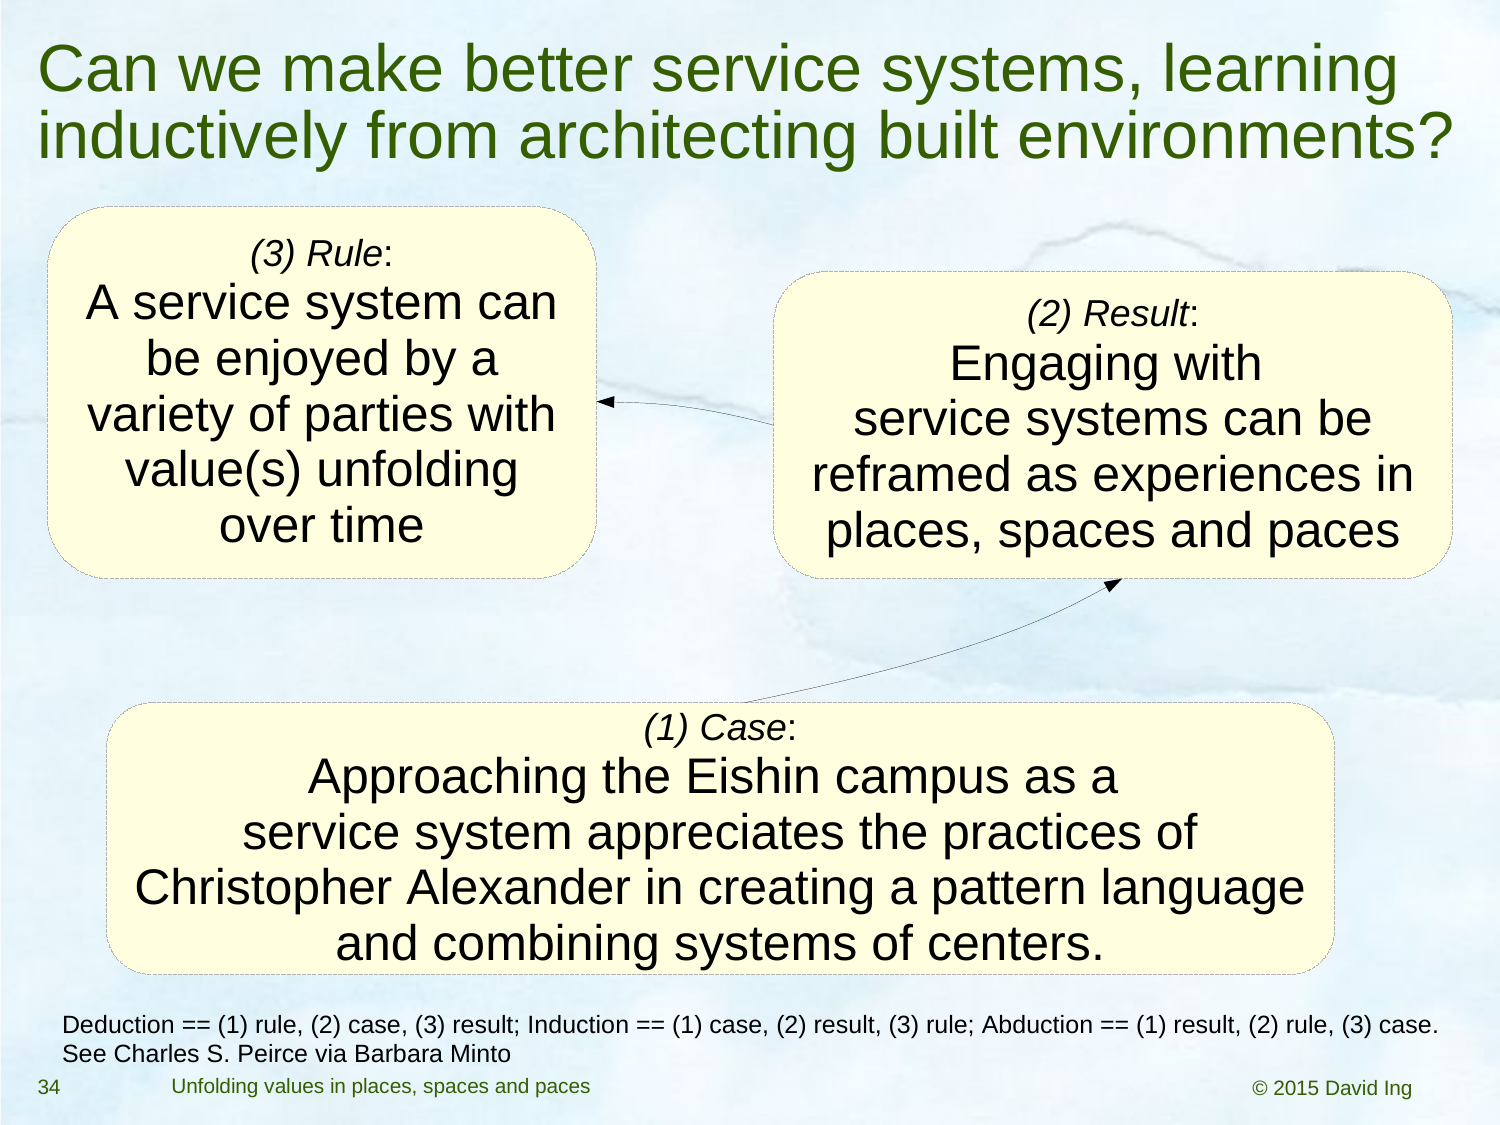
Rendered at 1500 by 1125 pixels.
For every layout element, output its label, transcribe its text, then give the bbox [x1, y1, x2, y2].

title Can we make better service systems, learning inductively from architecting built environments? [37, 37, 1463, 180]
text_box (2) Result: Engaging with service systems can be reframed as experiences in places, spaces and paces [773, 271, 1453, 579]
text_box (3) Rule: A service system can be enjoyed by a variety of parties with value(s) unfolding over time [47, 206, 597, 579]
text_box (1) Case: Approaching the Eishin campus as a service system appreciates the practices of Christopher Alexander in creating a pattern language and combining systems of centers. [106, 702, 1335, 975]
text_box Deduction == (1) rule, (2) case, (3) result; Induction == (1) case, (2) result, (3) rule; Abduction == (1) result, (2) rule, (3) case. See Charles S. Peirce via Barbara Minto [47, 1003, 1477, 1076]
picture [0, 0, 1500, 1125]
